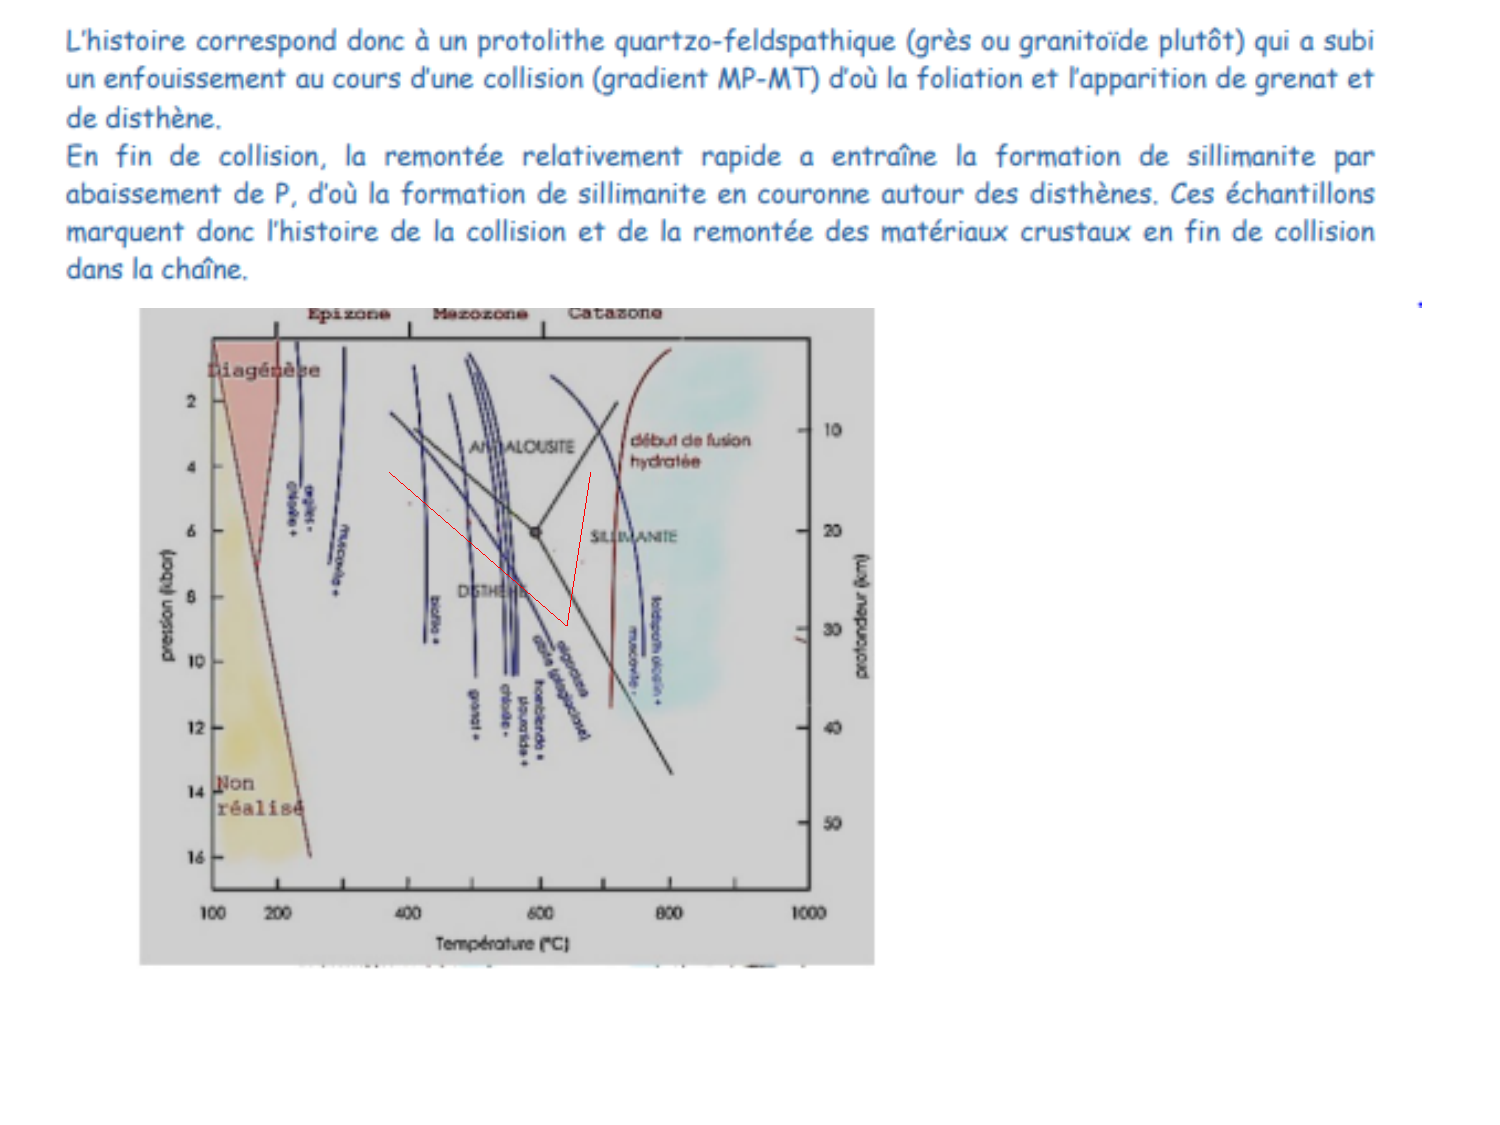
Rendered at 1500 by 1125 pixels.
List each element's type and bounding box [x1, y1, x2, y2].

picture [34, 24, 1422, 1004]
